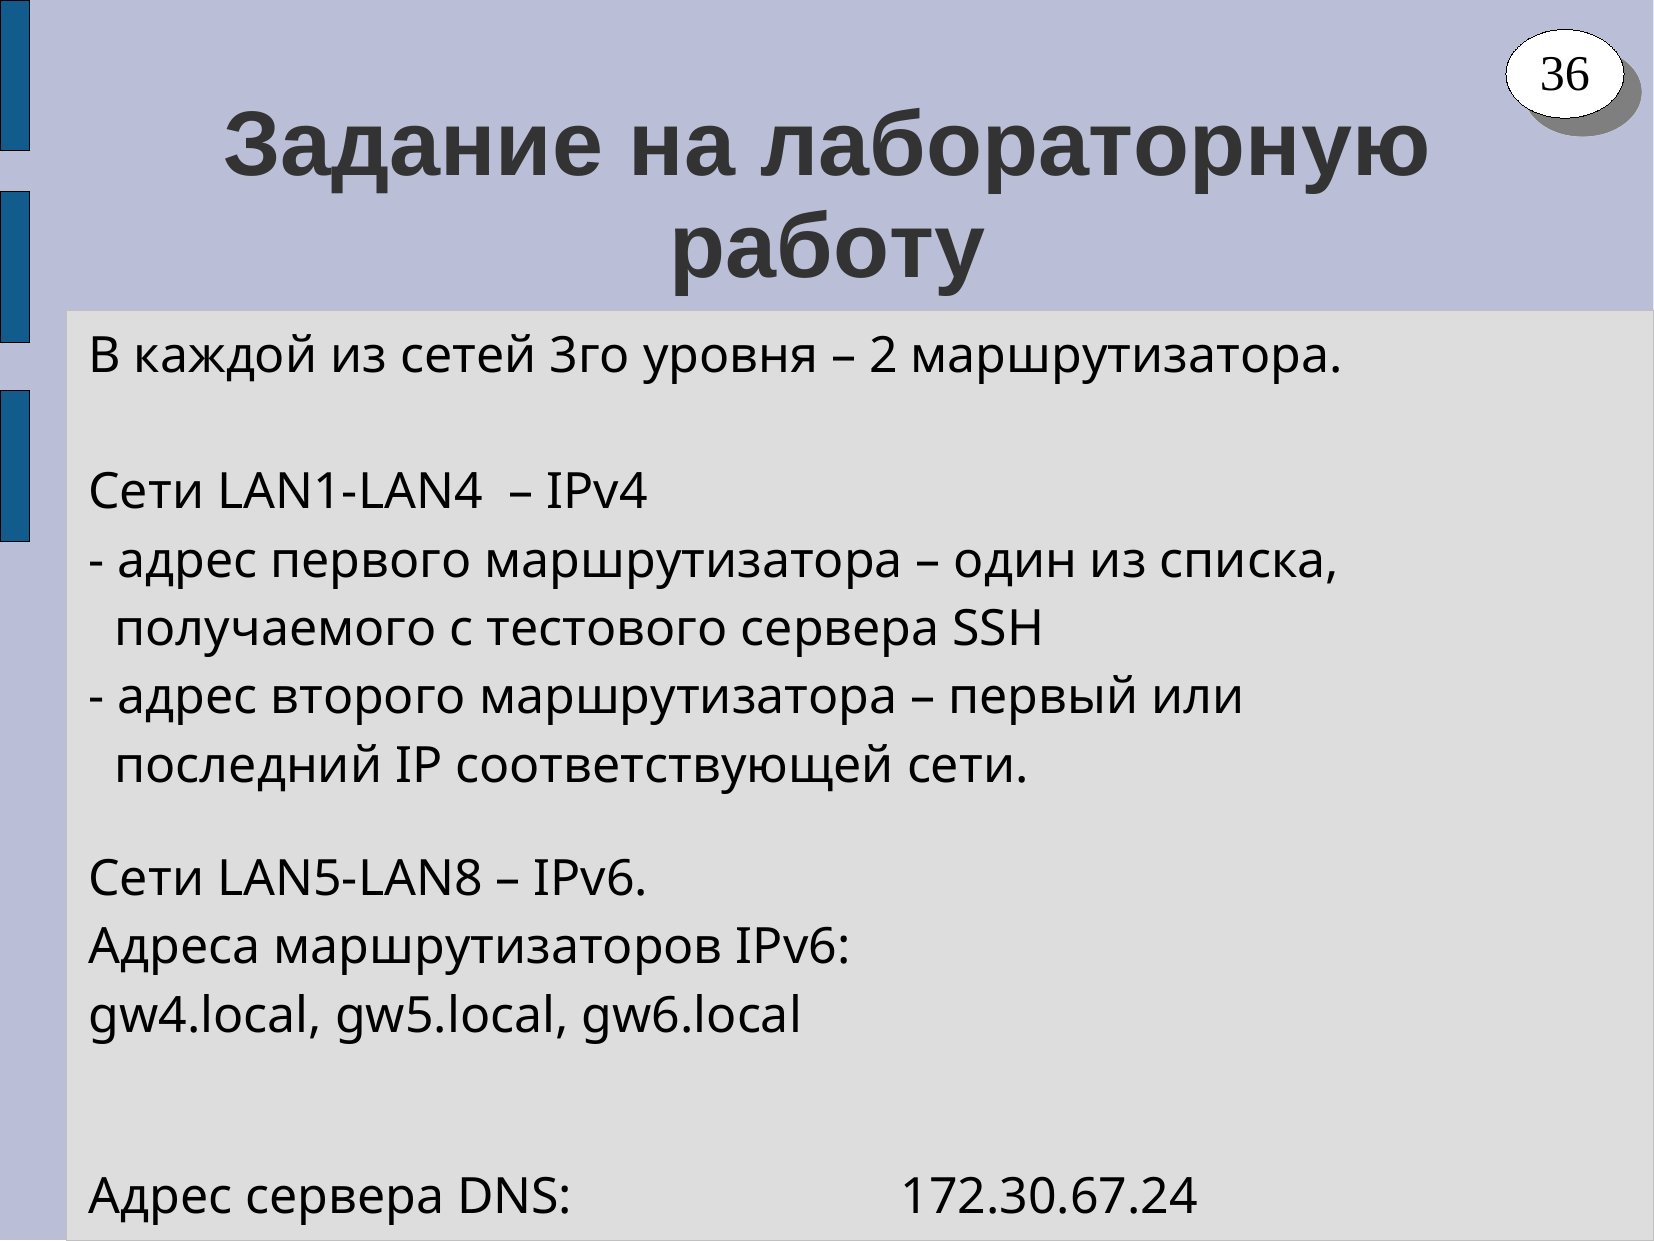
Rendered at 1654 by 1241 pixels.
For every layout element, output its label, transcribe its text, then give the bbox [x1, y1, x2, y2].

text_box 36 [1505, 29, 1625, 119]
text_box В каждой из сетей 3го уровня – 2 маршрутизатора. Сети LAN1-LAN4 – IPv4 - адрес первого маршрутизатора – один из списка, получаемого с тестового сервера SSH - адрес второго маршрутизатора – первый или последний IP соответствующей сети. Сети LAN5-LAN8 – IPv6. Адреса маршрутизаторов IPv6: gw4.local, gw5.local, gw6.local Адрес сервера DNS: 172.30.67.24 Адрес внутреннего веб-сервера: www.local [88, 318, 1595, 1238]
title Задание на лабораторную работу [121, 91, 1534, 299]
